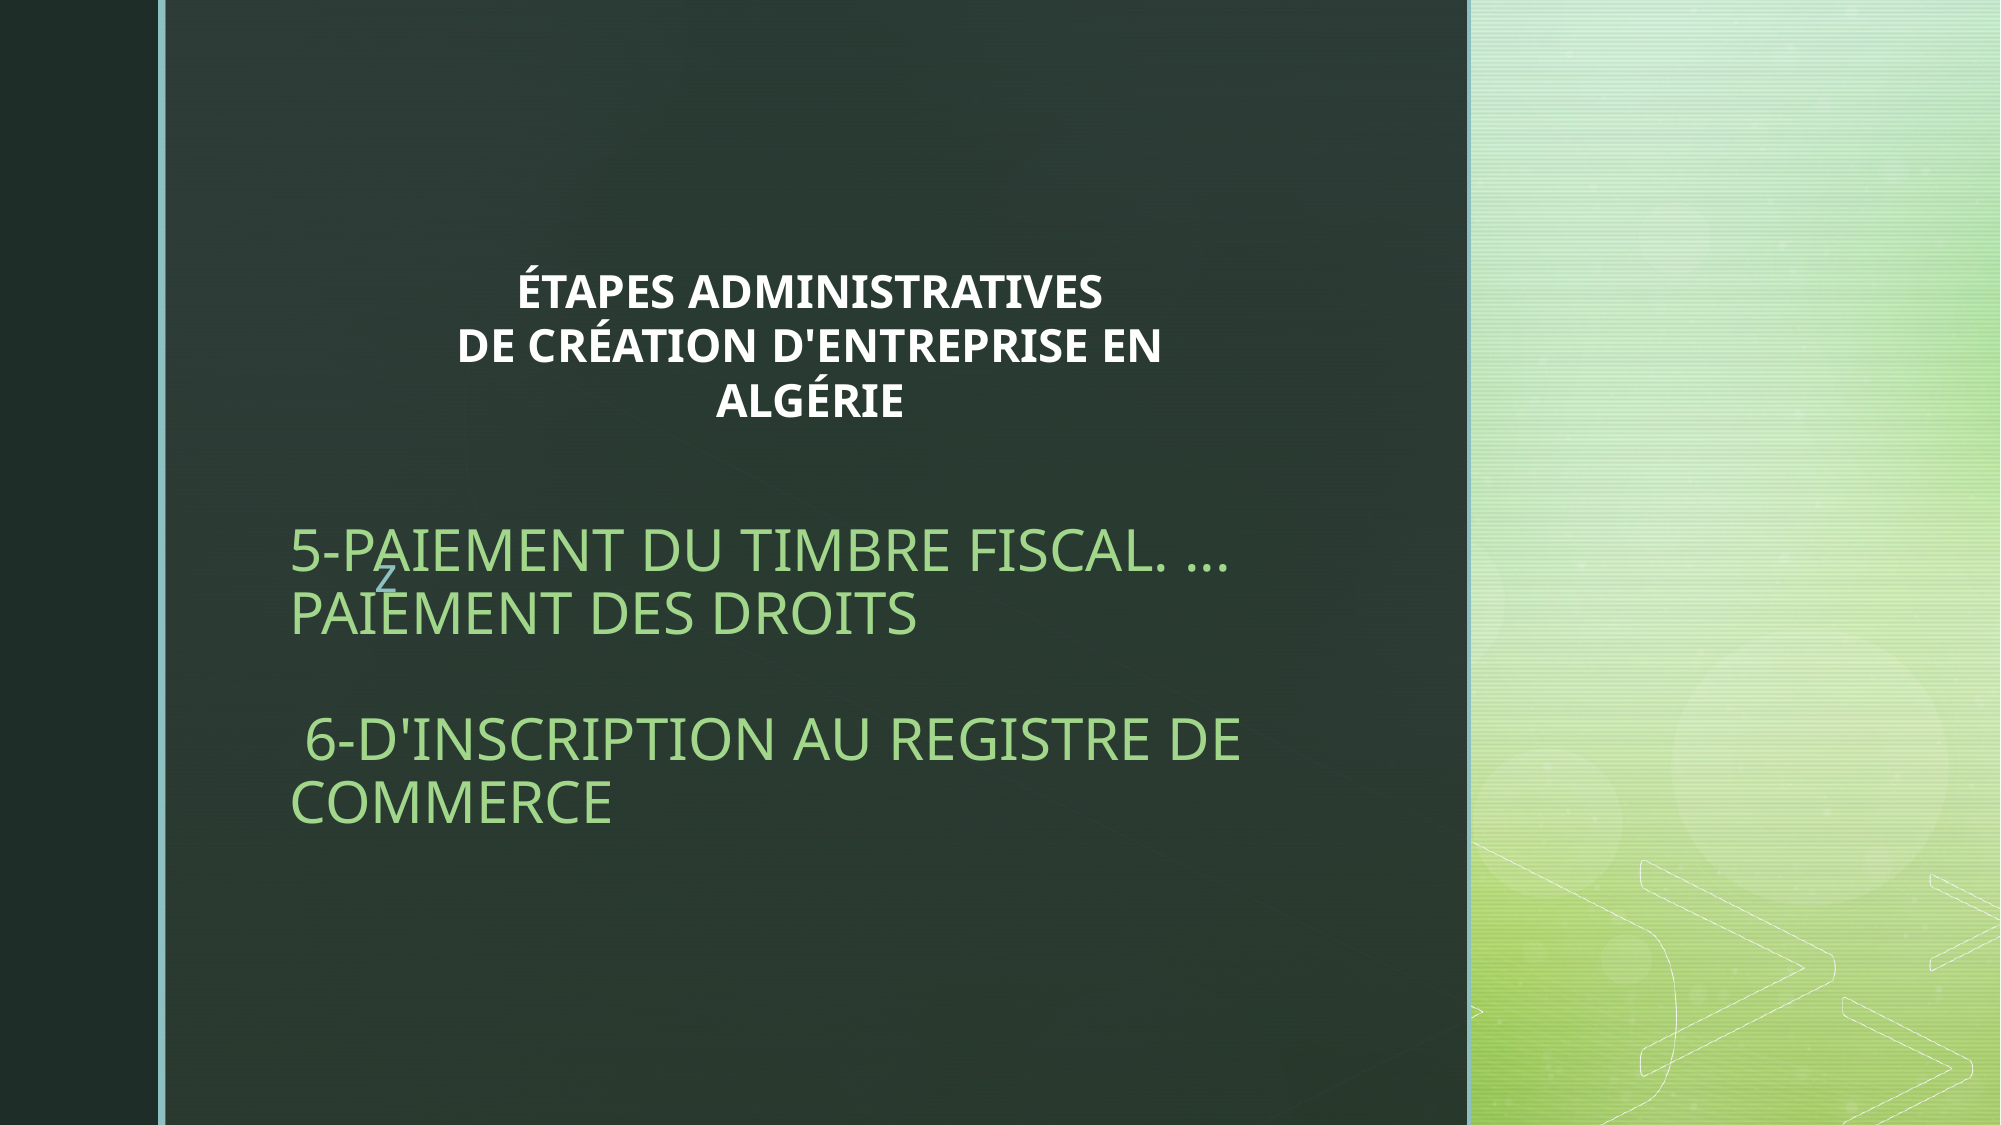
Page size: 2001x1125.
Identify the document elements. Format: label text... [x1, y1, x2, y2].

subtitle ÉTAPES ADMINISTRATIVES DE CRÉATION D'ENTREPRISE EN ALGÉRIE [441, 262, 1321, 453]
title 5-PAIEMENT DU TIMBRE FISCAL. ... PAIEMENT DES DROITS 6-D'INSCRIPTION AU REGISTRE DE COMMERCE [274, 513, 1439, 968]
